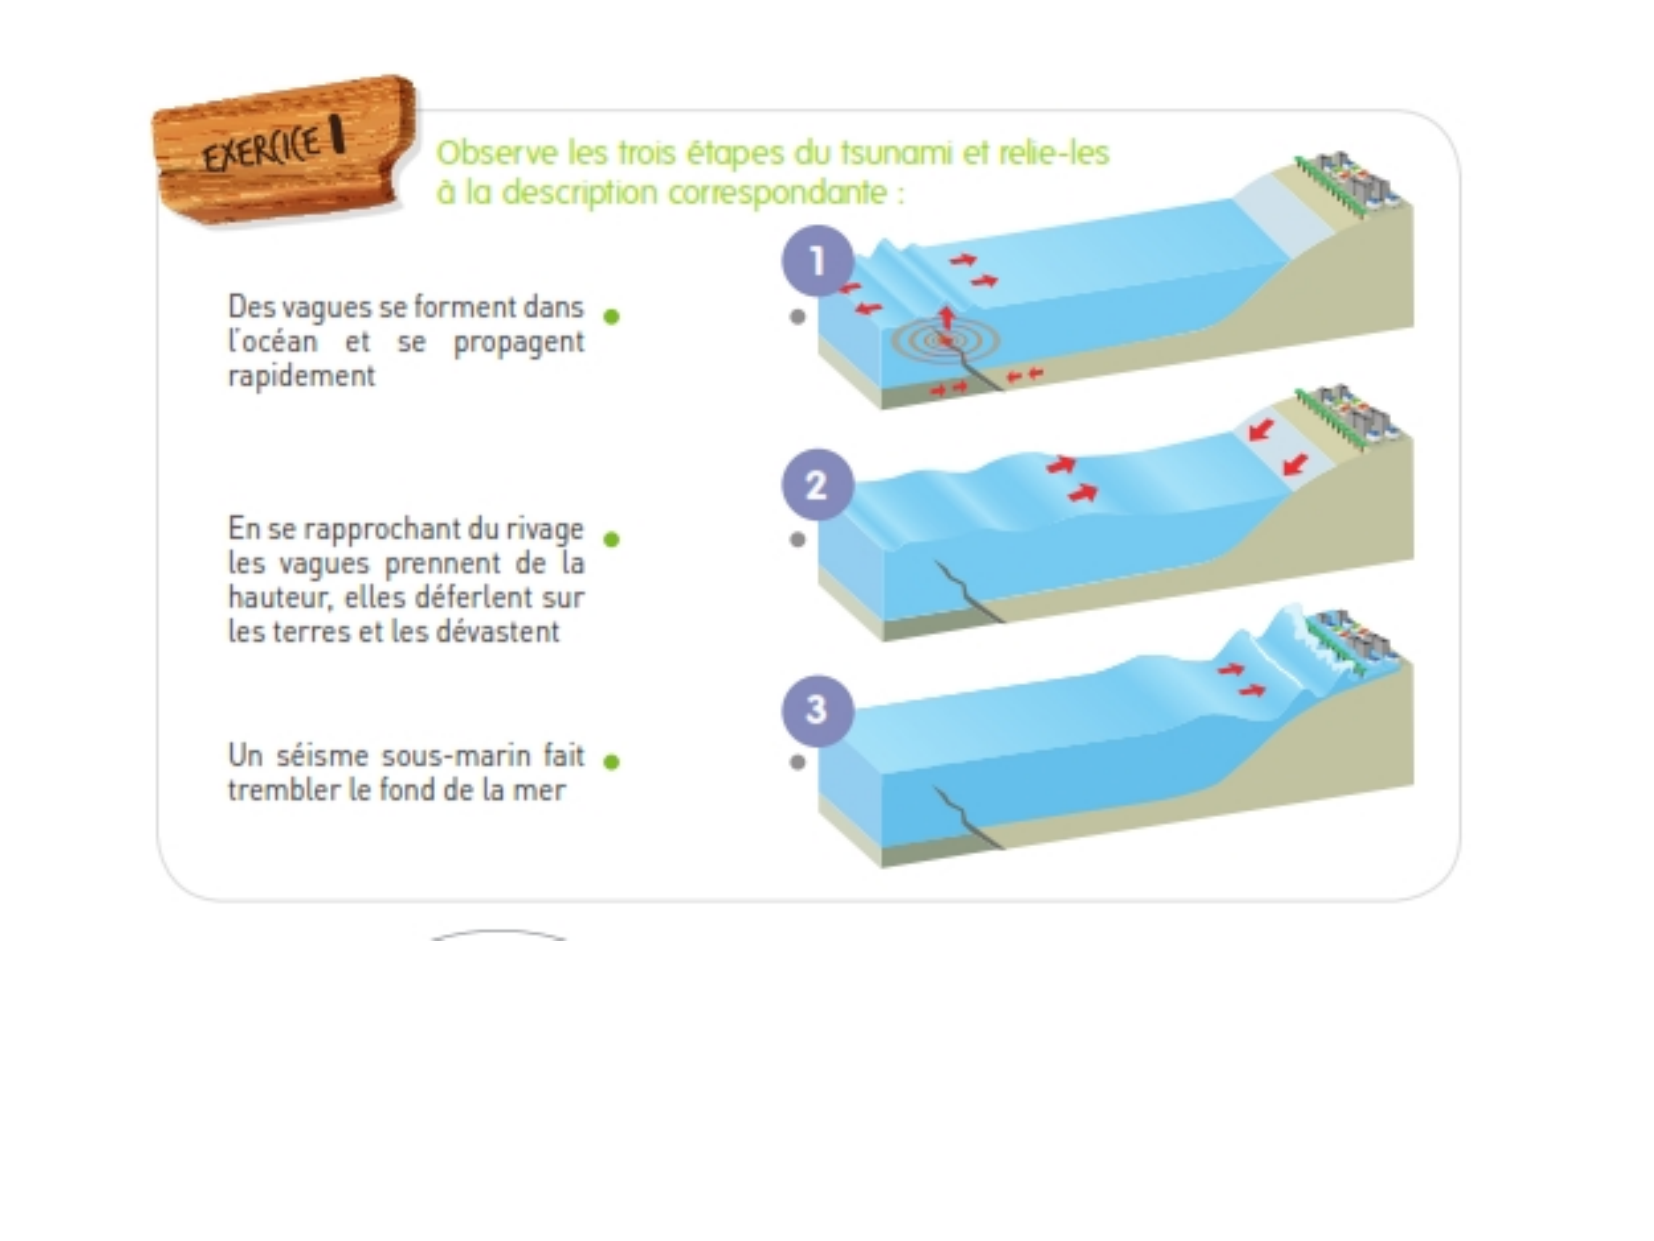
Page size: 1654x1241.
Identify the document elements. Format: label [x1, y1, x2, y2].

picture [133, 70, 1489, 941]
